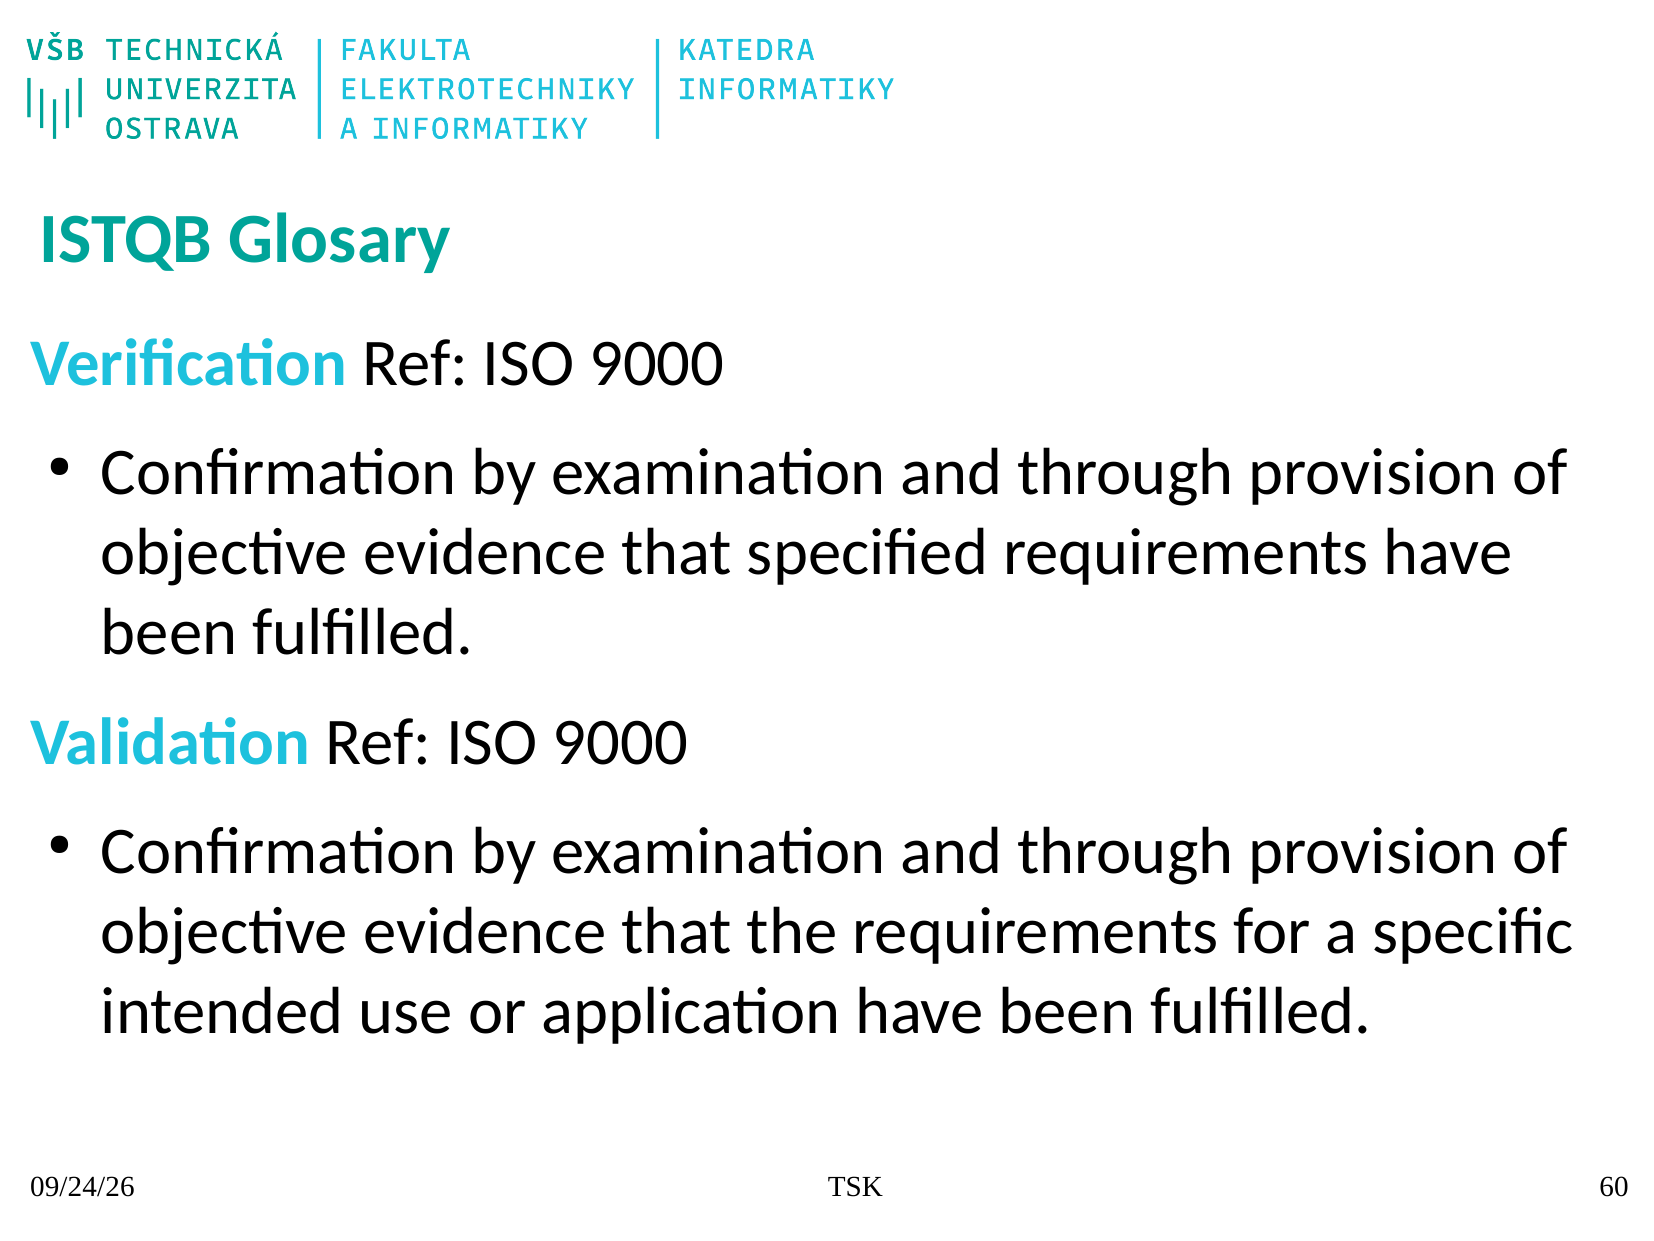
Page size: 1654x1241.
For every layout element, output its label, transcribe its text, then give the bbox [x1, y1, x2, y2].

list Verification Ref: ISO 9000 Confirmation by examination and through provision of objective evidence that specified requirements have been fulfilled. Validation Ref: ISO 9000 Confirmation by examination and through provision of objective evidence that the requirements for a specific intended use or application have been fulfilled. [30, 318, 1629, 1146]
title ISTQB Glosary [24, 169, 1629, 300]
picture [26, 31, 894, 139]
